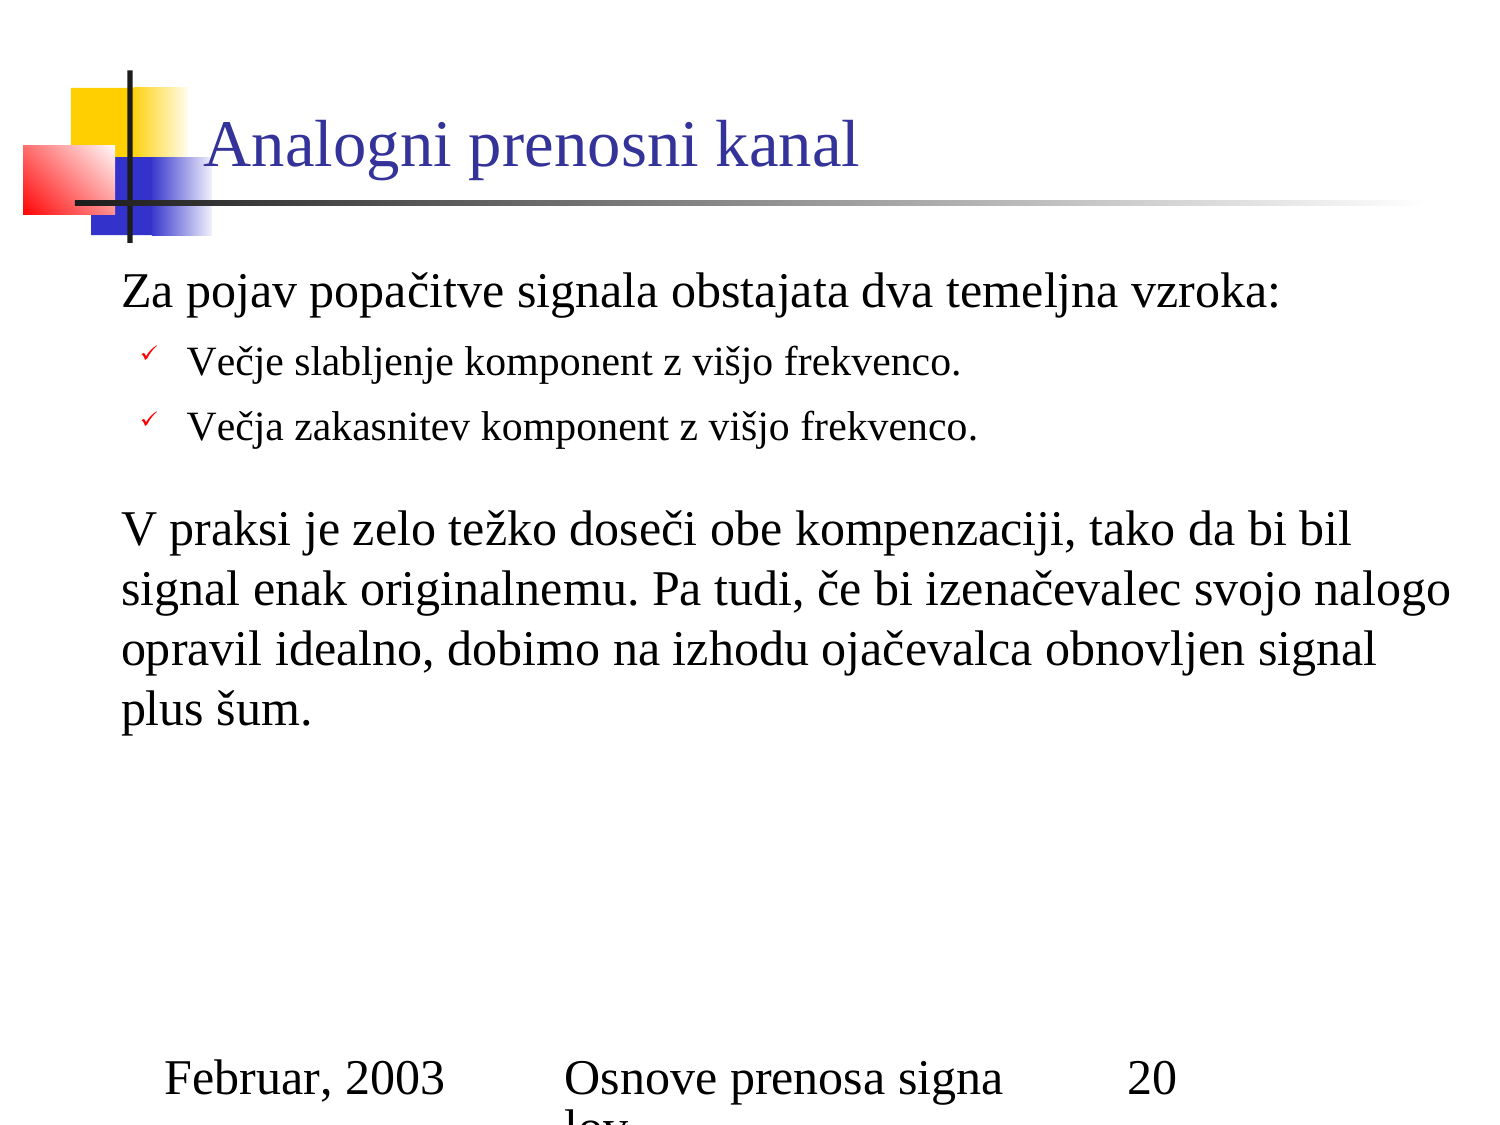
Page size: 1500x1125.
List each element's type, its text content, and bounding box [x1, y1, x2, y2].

list Za pojav popačitve signala obstajata dva temeljna vzroka: Večje slabljenje komponent z višjo frekvenco. Večja zakasnitev komponent z višjo frekvenco. V praksi je zelo težko doseči obe kompenzaciji, tako da bi bil signal enak originalnemu. Pa tudi, če bi izenačevalec svojo nalogo opravil idealno, dobimo na izhodu ojačevalca obnovljen signal plus šum. [50, 249, 1469, 1007]
title Analogni prenosni kanal [188, 92, 1468, 188]
